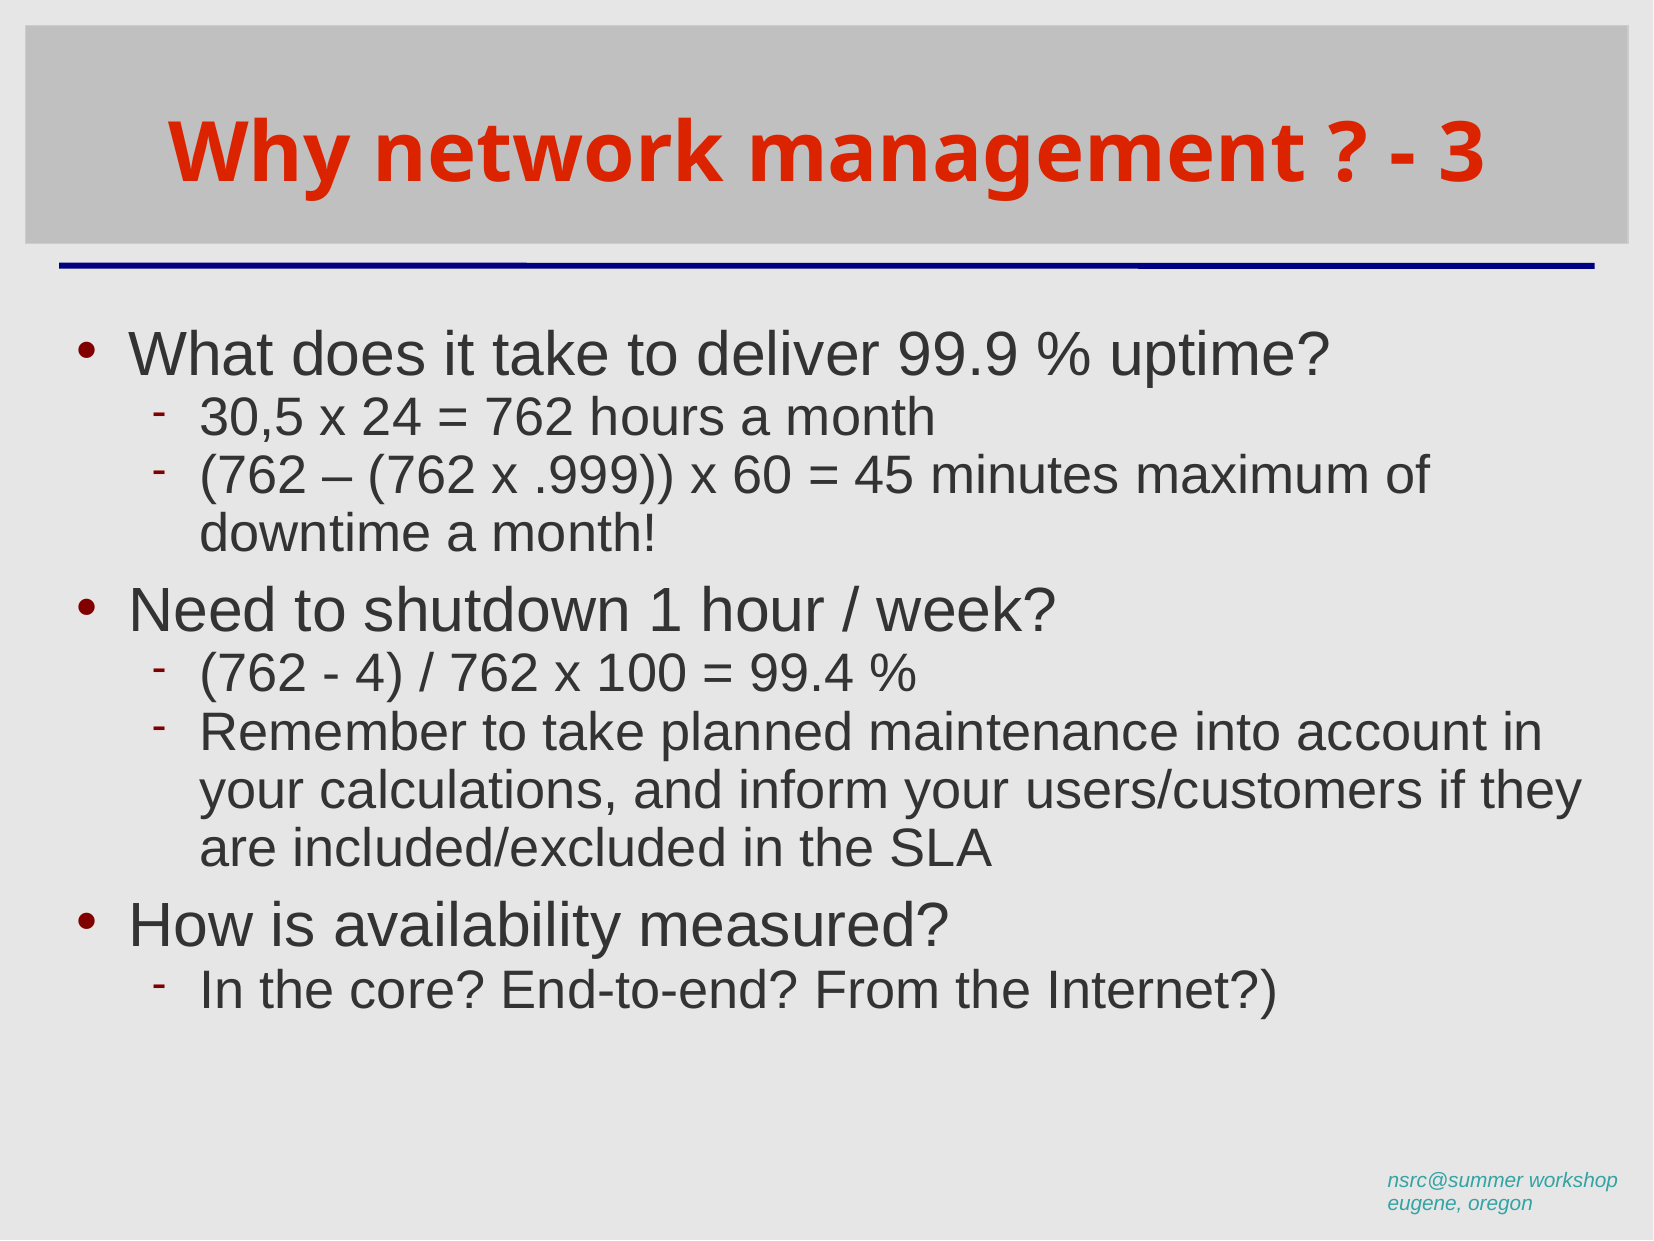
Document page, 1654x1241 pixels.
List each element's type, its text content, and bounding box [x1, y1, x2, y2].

title Why network management ? - 3 [121, 46, 1534, 254]
list What does it take to deliver 99.9 % uptime? 30,5 x 24 = 762 hours a month (762 – (762 x .999)) x 60 = 45 minutes maximum of downtime a month! Need to shutdown 1 hour / week? (762 - 4) / 762 x 100 = 99.4 % Remember to take planned maintenance into account in your calculations, and inform your users/customers if they are included/excluded in the SLA How is availability measured? In the core? End-to-end? From the Internet?)‏ [59, 322, 1595, 1192]
